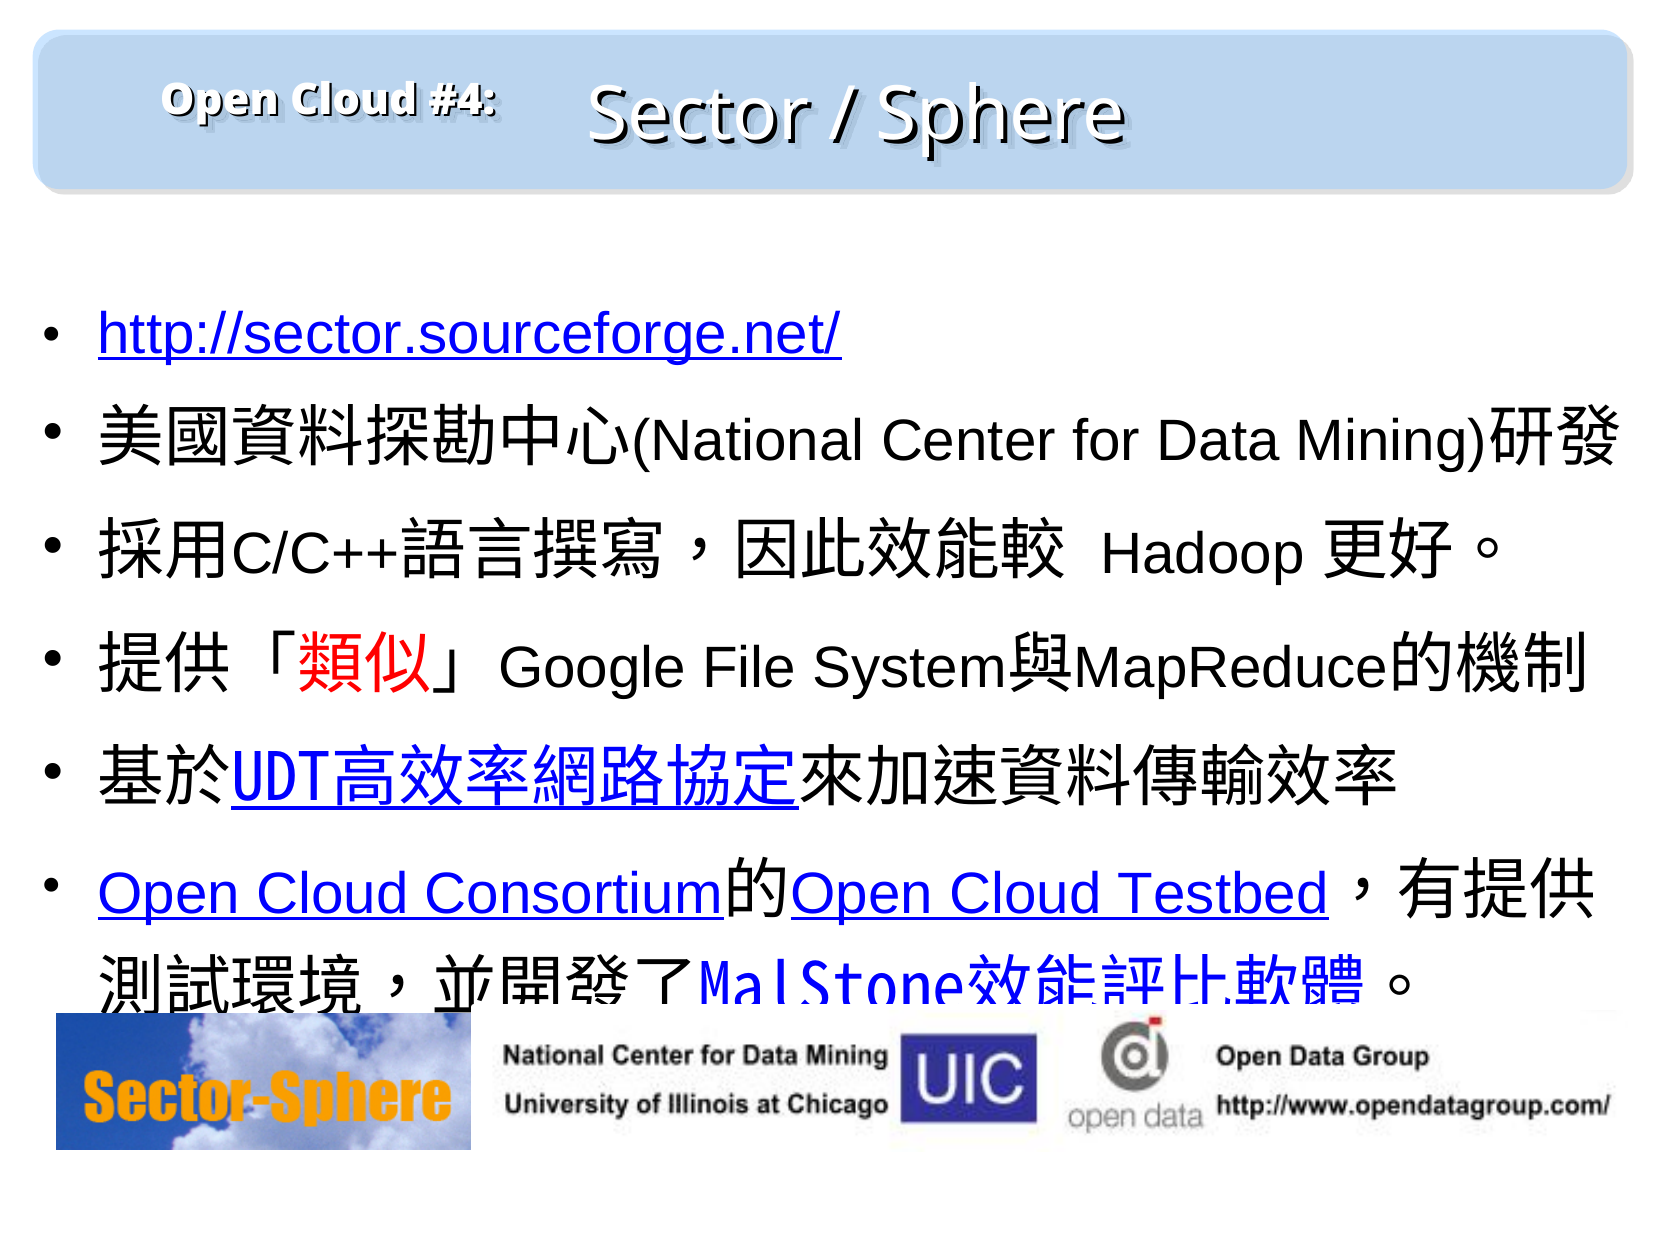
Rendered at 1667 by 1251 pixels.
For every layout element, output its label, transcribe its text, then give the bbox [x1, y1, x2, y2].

text_box Open Cloud #4: Sector / Sphere [32, 29, 1628, 190]
picture [476, 1009, 1629, 1152]
list http://sector.sourceforge.net/ 美國資料探勘中心(National Center for Data Mining)研發 採用C/C++語言撰寫，因此效能較 Hadoop 更好。 提供「類似」Google File System與MapReduce的機制 基於UDT高效率網路協定來加速資料傳輸效率 Open Cloud Consortium的Open Cloud Testbed，有提供測試環境，並開發了MalStone效能評比軟體。 [41, 301, 1654, 975]
picture [56, 1013, 471, 1150]
